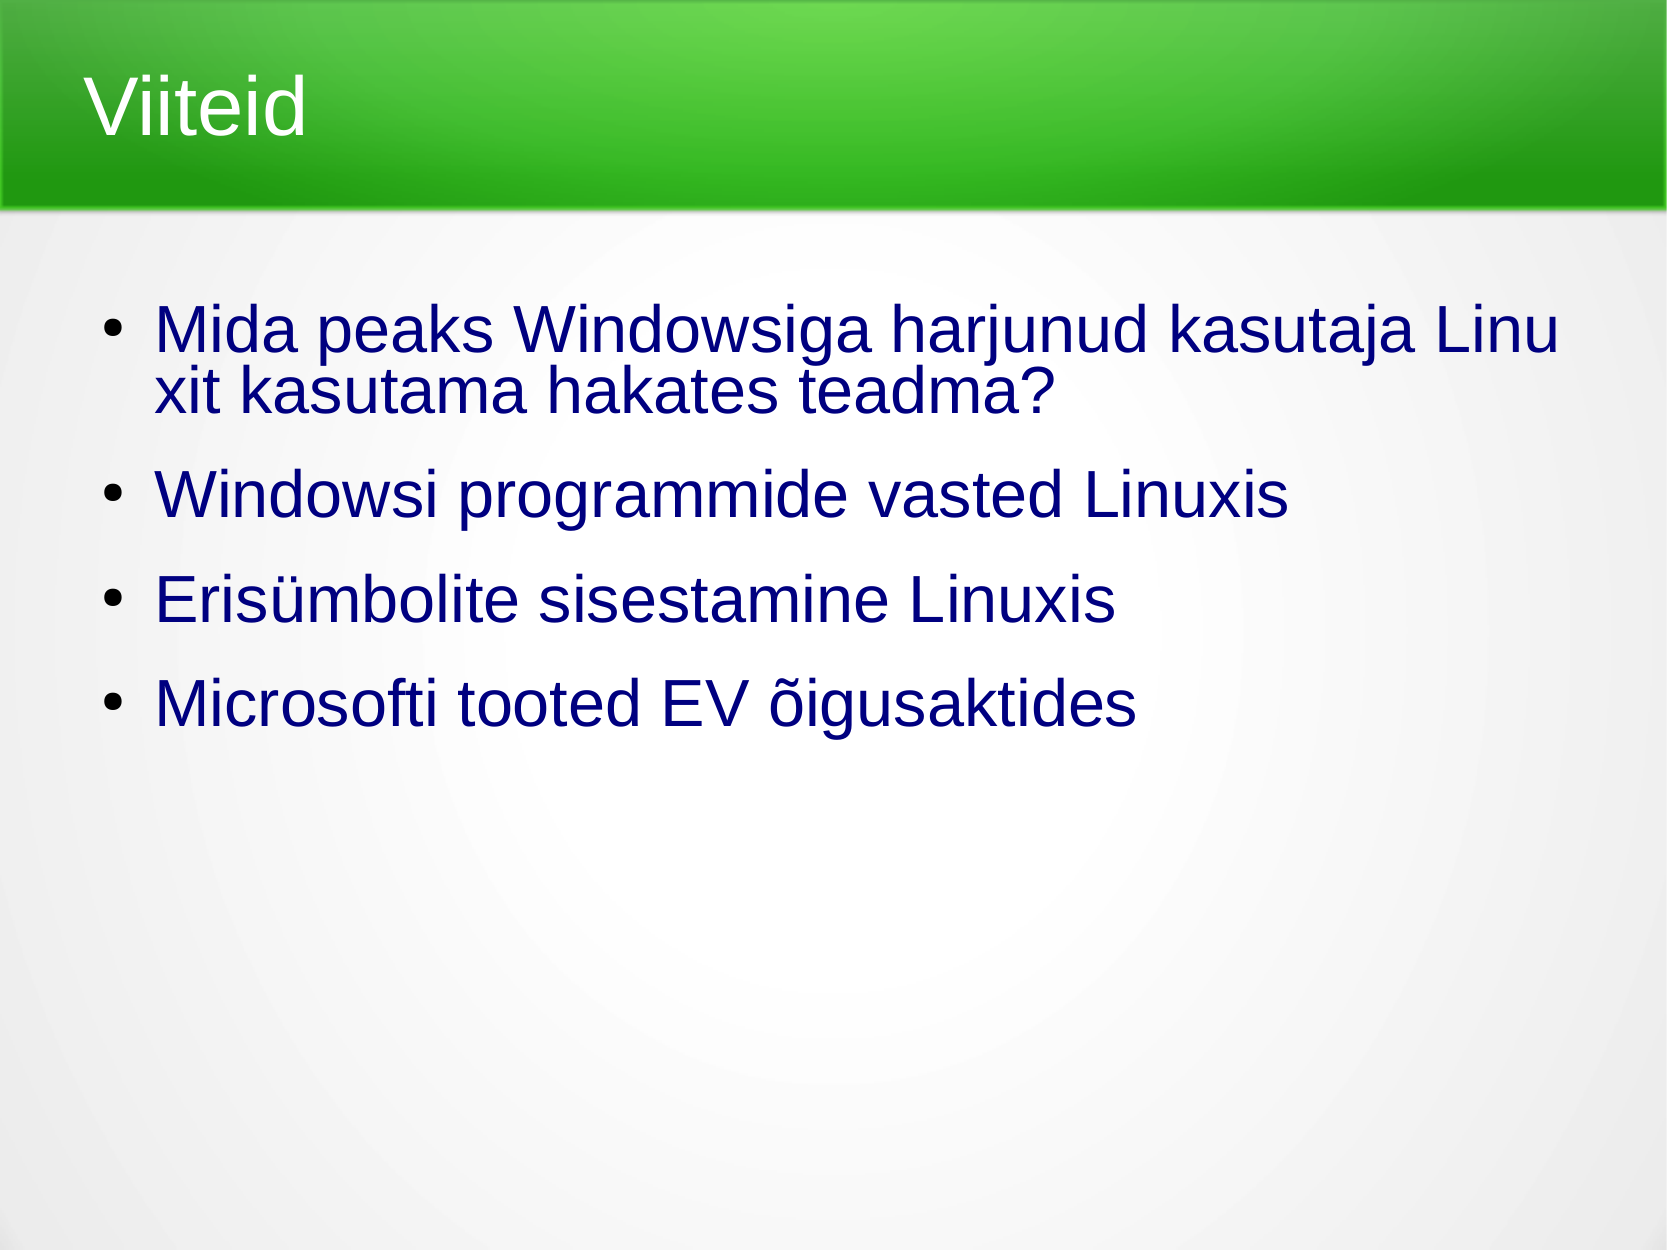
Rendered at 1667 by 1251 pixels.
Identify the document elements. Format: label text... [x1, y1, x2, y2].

title Viiteid [83, 2, 1584, 212]
list Mida peaks Windowsiga harjunud kasutaja Linuxit kasutama hakates teadma? Windowsi programmide vasted Linuxis Erisümbolite sisestamine Linuxis Microsofti tooted EV õigusaktides [83, 292, 1584, 1018]
picture [0, 0, 1667, 1250]
